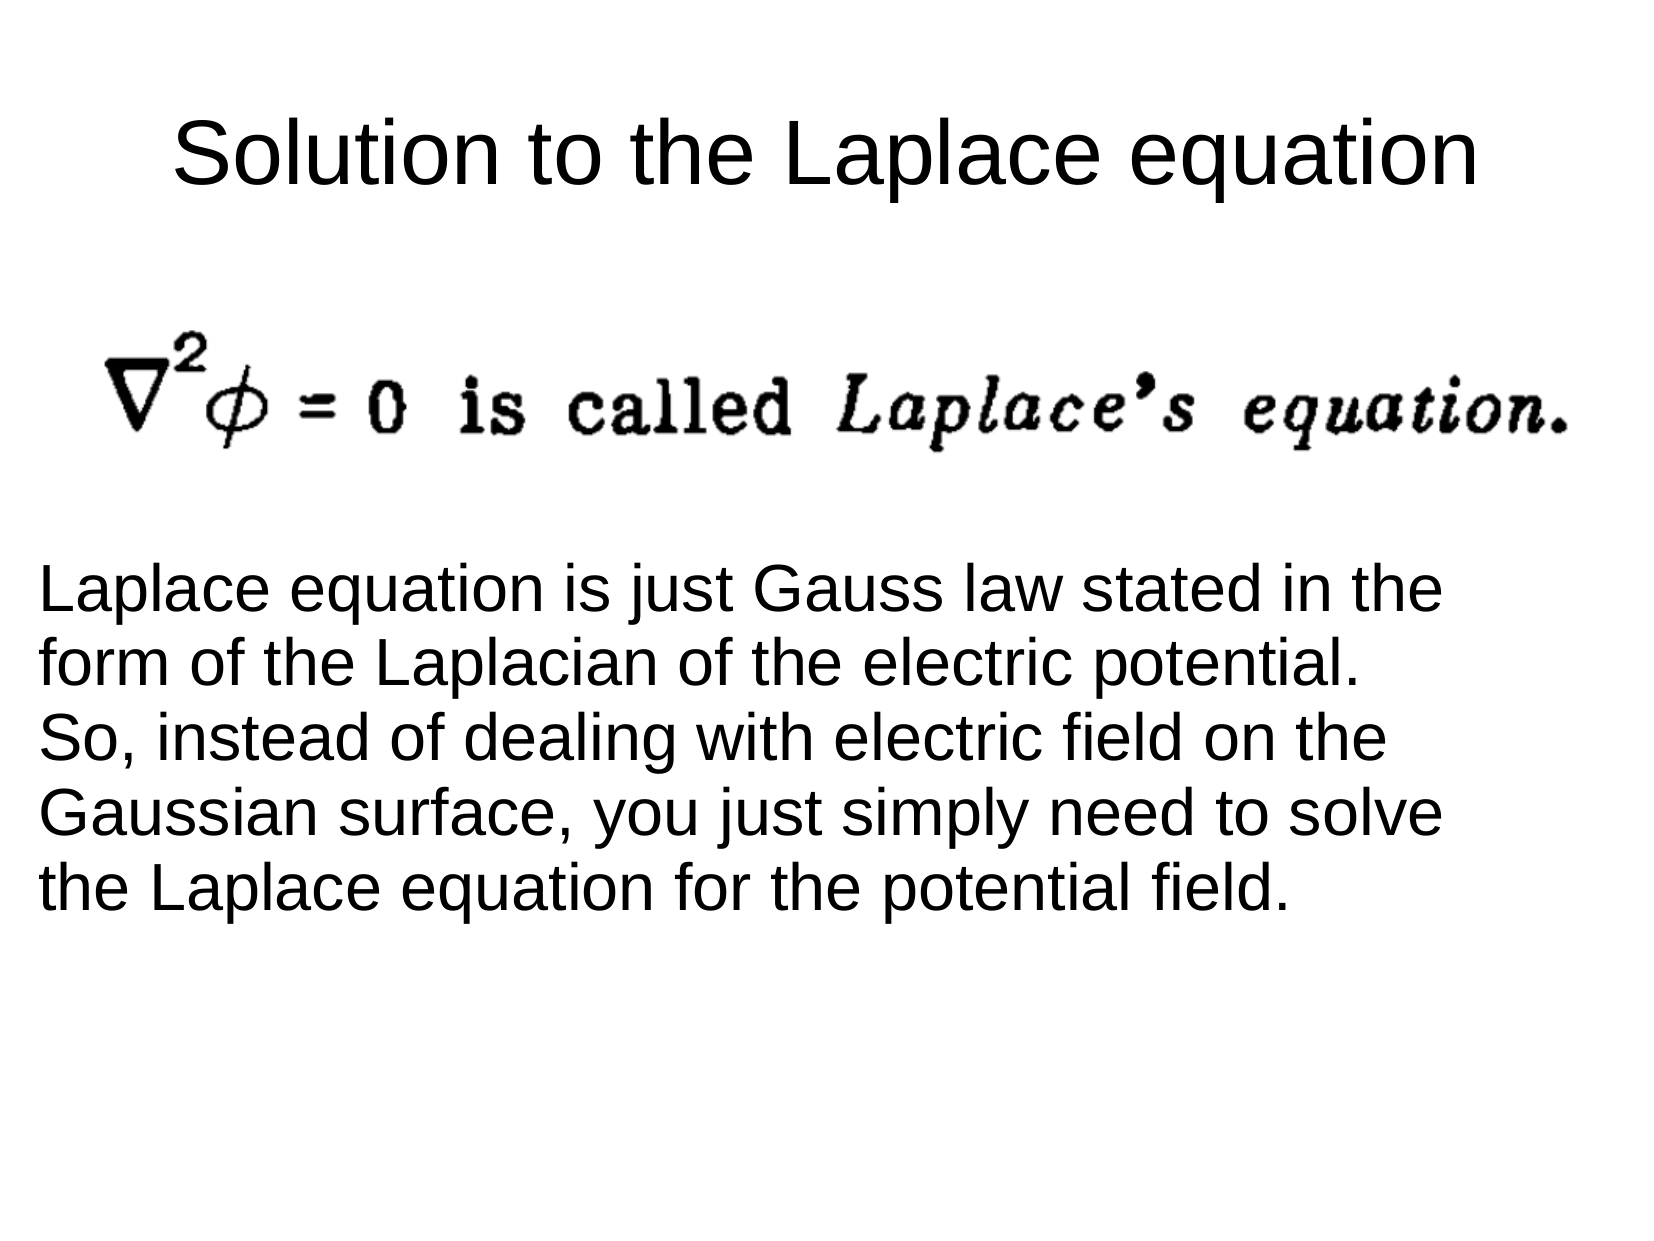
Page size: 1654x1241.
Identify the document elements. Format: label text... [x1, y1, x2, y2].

picture [94, 296, 1582, 485]
title Solution to the Laplace equation [82, 49, 1571, 257]
text_box Laplace equation is just Gauss law stated in the form of the Laplacian of the electric potential. So, instead of dealing with electric field on the Gaussian surface, you just simply need to solve the Laplace equation for the potential field. [23, 543, 1571, 932]
